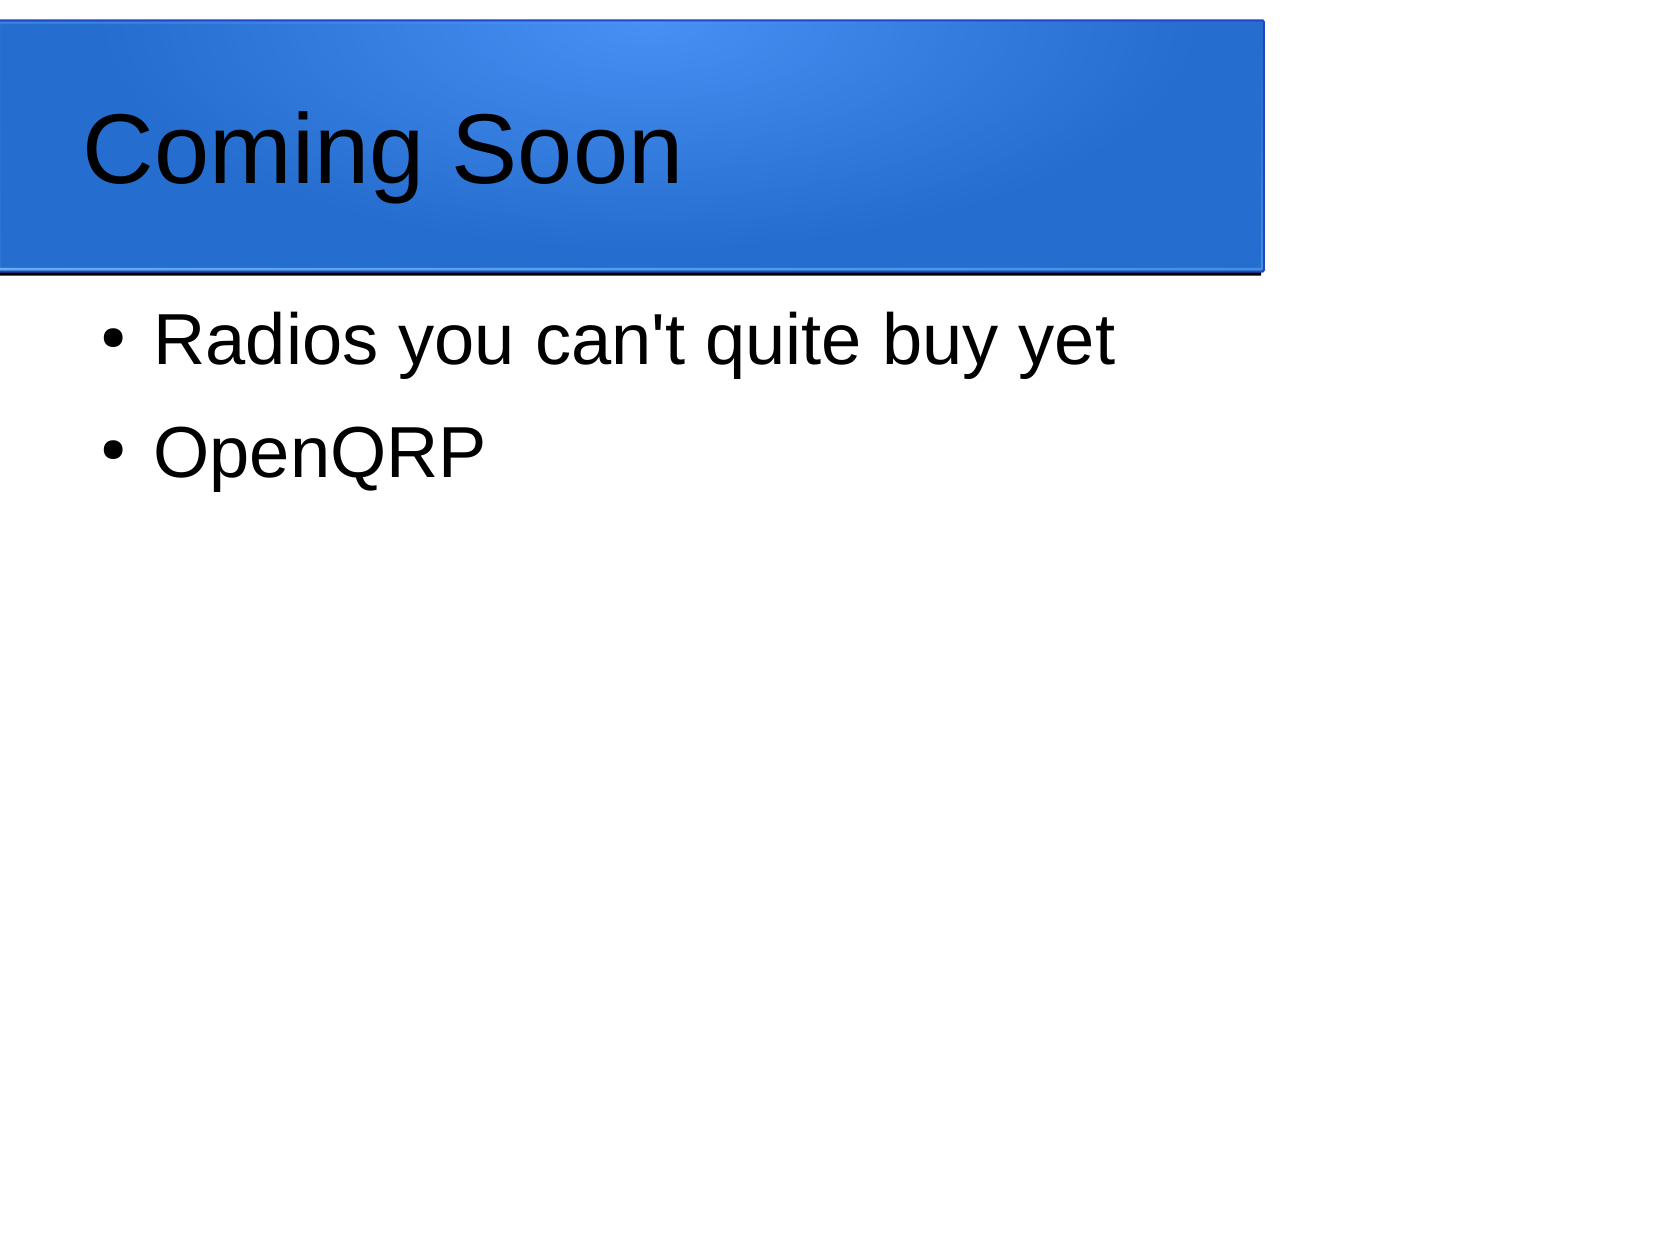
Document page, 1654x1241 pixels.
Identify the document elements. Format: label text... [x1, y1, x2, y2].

list Radios you can't quite buy yet OpenQRP [82, 299, 1571, 1019]
title Coming Soon [82, 47, 1235, 252]
